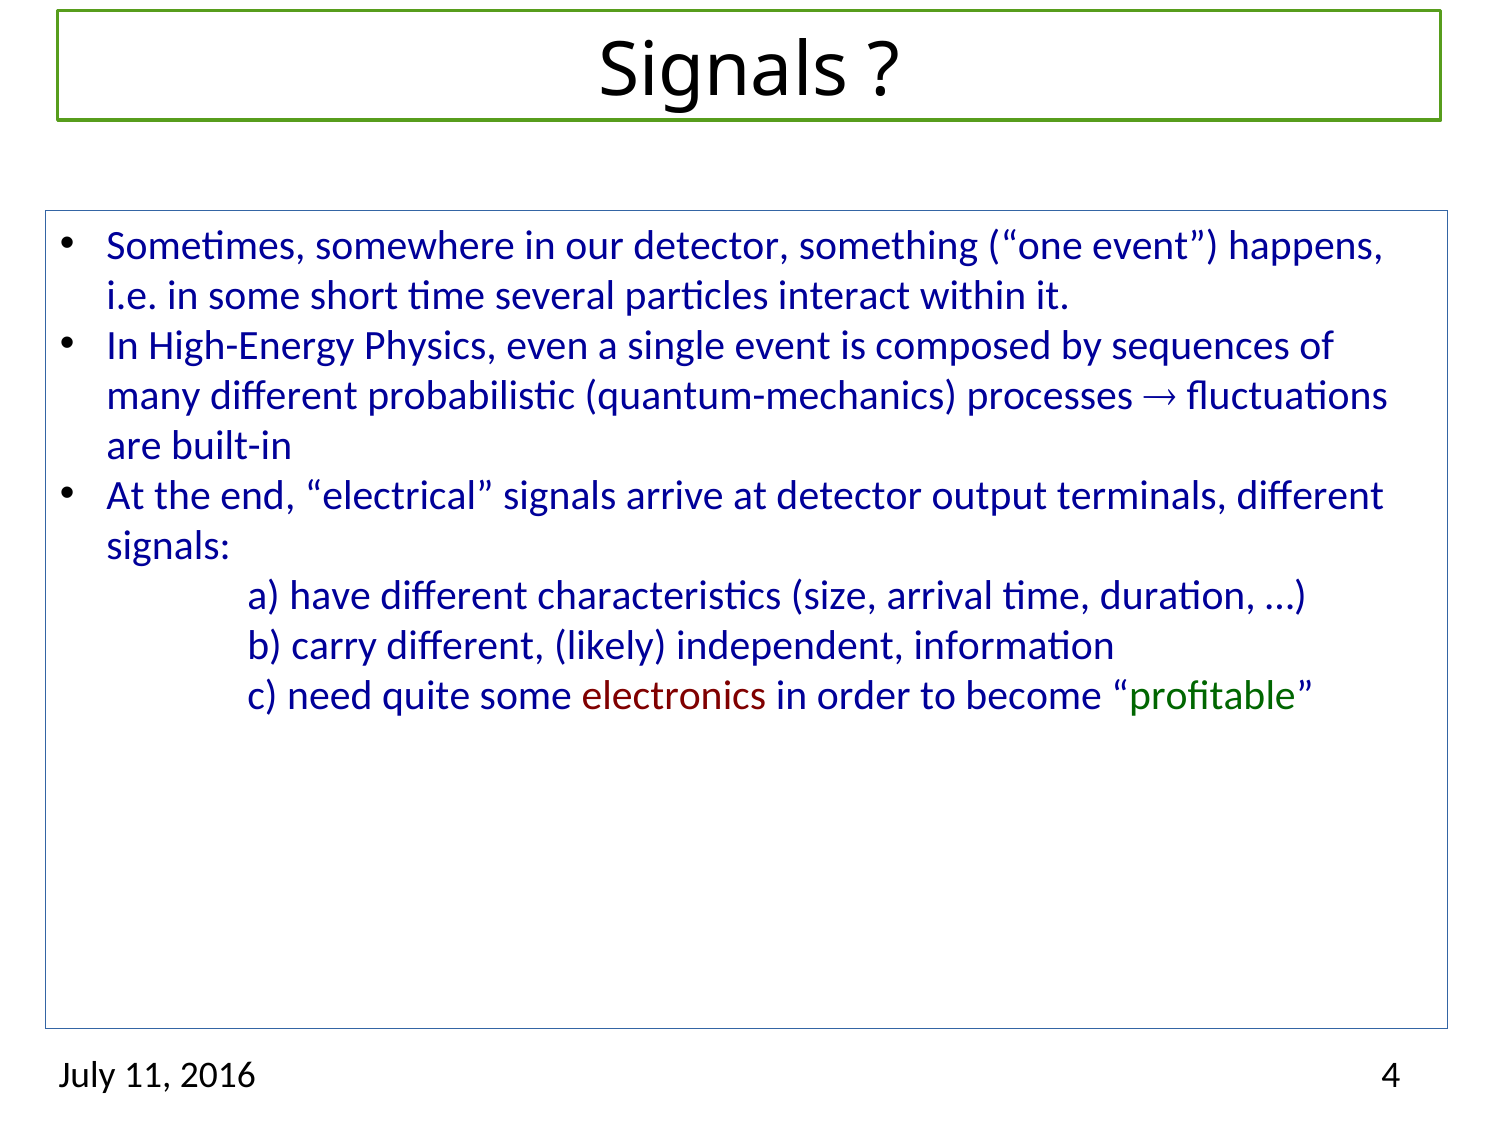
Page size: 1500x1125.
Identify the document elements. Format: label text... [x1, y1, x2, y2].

title Signals ? [57, 10, 1441, 121]
text_box Sometimes, somewhere in our detector, something (“one event”) happens, i.e. in some short time several particles interact within it. In High-Energy Physics, even a single event is composed by sequences of many different probabilistic (quantum-mechanics) processes  fluctuations are built-in At the end, “electrical” signals arrive at detector output terminals, different signals: a) have different characteristics (size, arrival time, duration, …) b) carry different, (likely) independent, information c) need quite some electronics in order to become “profitable” [45, 210, 1448, 1029]
